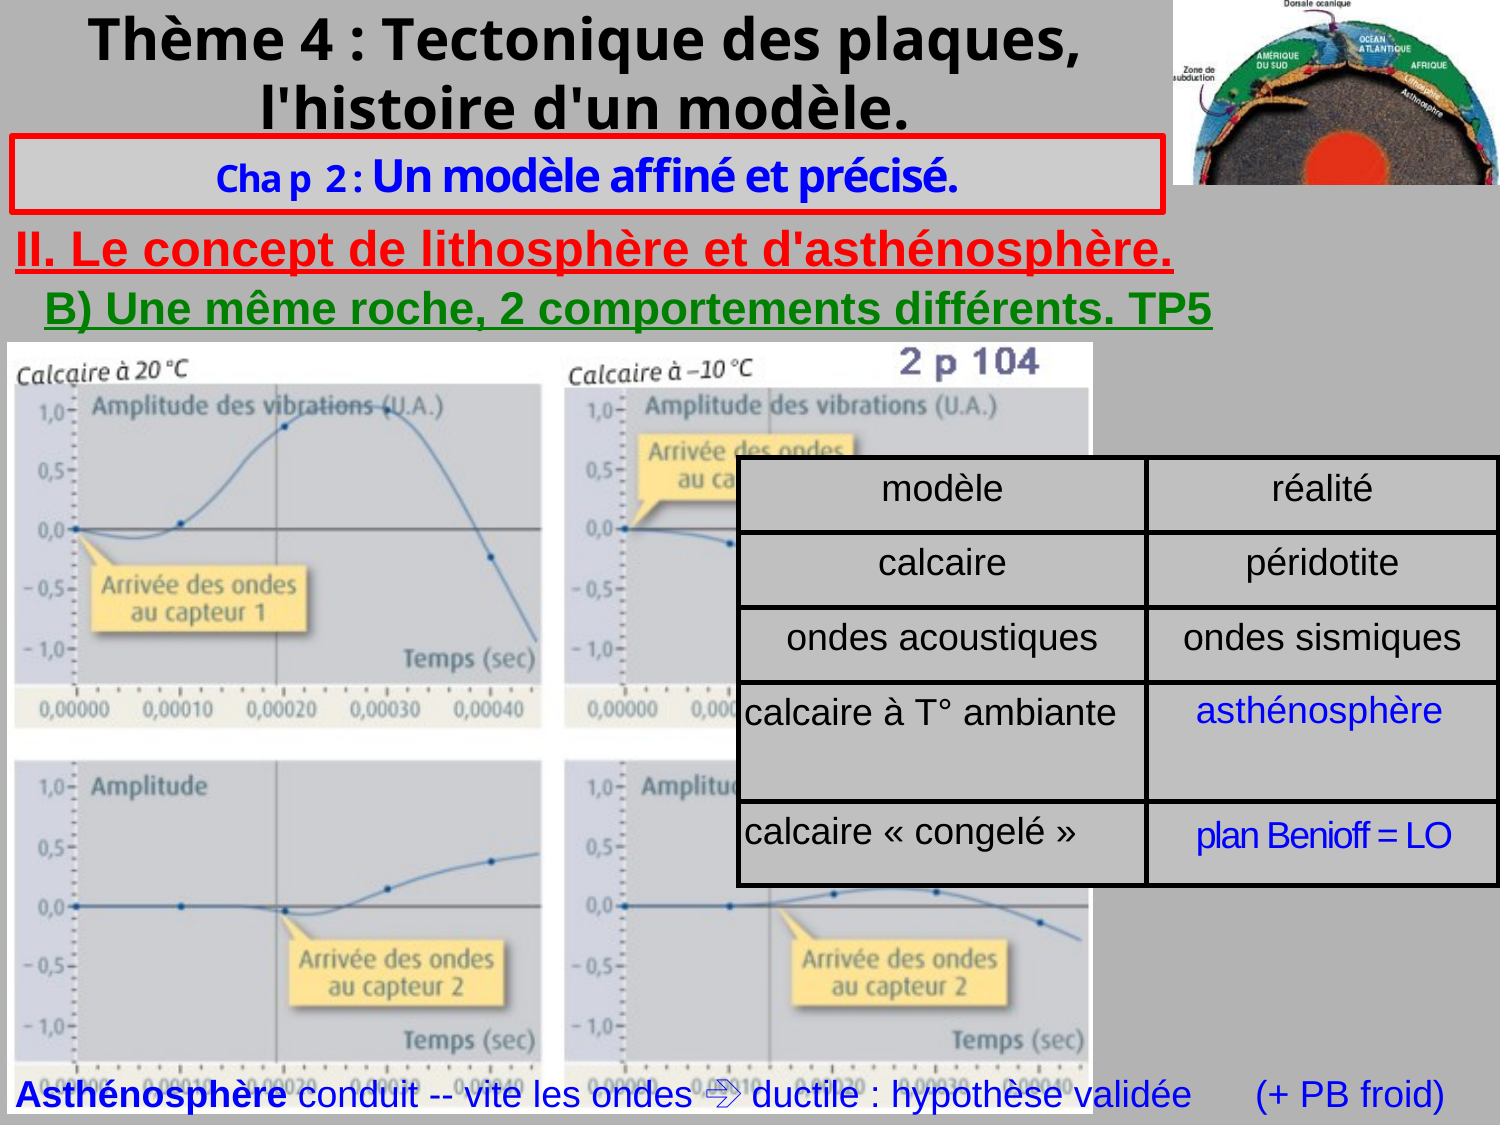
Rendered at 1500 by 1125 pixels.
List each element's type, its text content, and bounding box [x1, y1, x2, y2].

table_cell [1149, 685, 1496, 799]
text_box Cha p 2 : Un modèle affiné et précisé. [11, 135, 1164, 213]
picture [7, 342, 1093, 1062]
text_box II. Le concept de lithosphère et d'asthénosphère. [0, 208, 1418, 284]
table_cell calcaire « congelé » [741, 804, 1144, 883]
table_header modèle [741, 460, 1144, 530]
text_box Thème 4 : Tectonique des plaques, l'histoire d'un modèle. [0, 0, 1173, 150]
text_box Asthénosphère conduit -- vite les ondes  ductile : hypothèse validée (+ PB froid) [0, 1062, 1477, 1123]
table_header réalité [1149, 460, 1496, 530]
text_box plan Benioff = LO [1181, 803, 1477, 863]
table_cell calcaire [741, 535, 1144, 605]
table_cell ondes acoustiques [741, 610, 1144, 680]
table_cell ondes sismiques [1149, 610, 1496, 680]
text_box B) Une même roche, 2 comportements différents. TP5 [29, 271, 1500, 342]
table_cell [1149, 804, 1496, 883]
text_box asthénosphère [1181, 678, 1477, 739]
picture [1173, 0, 1500, 185]
table_cell péridotite [1149, 535, 1496, 605]
table_cell calcaire à T° ambiante [741, 685, 1144, 799]
